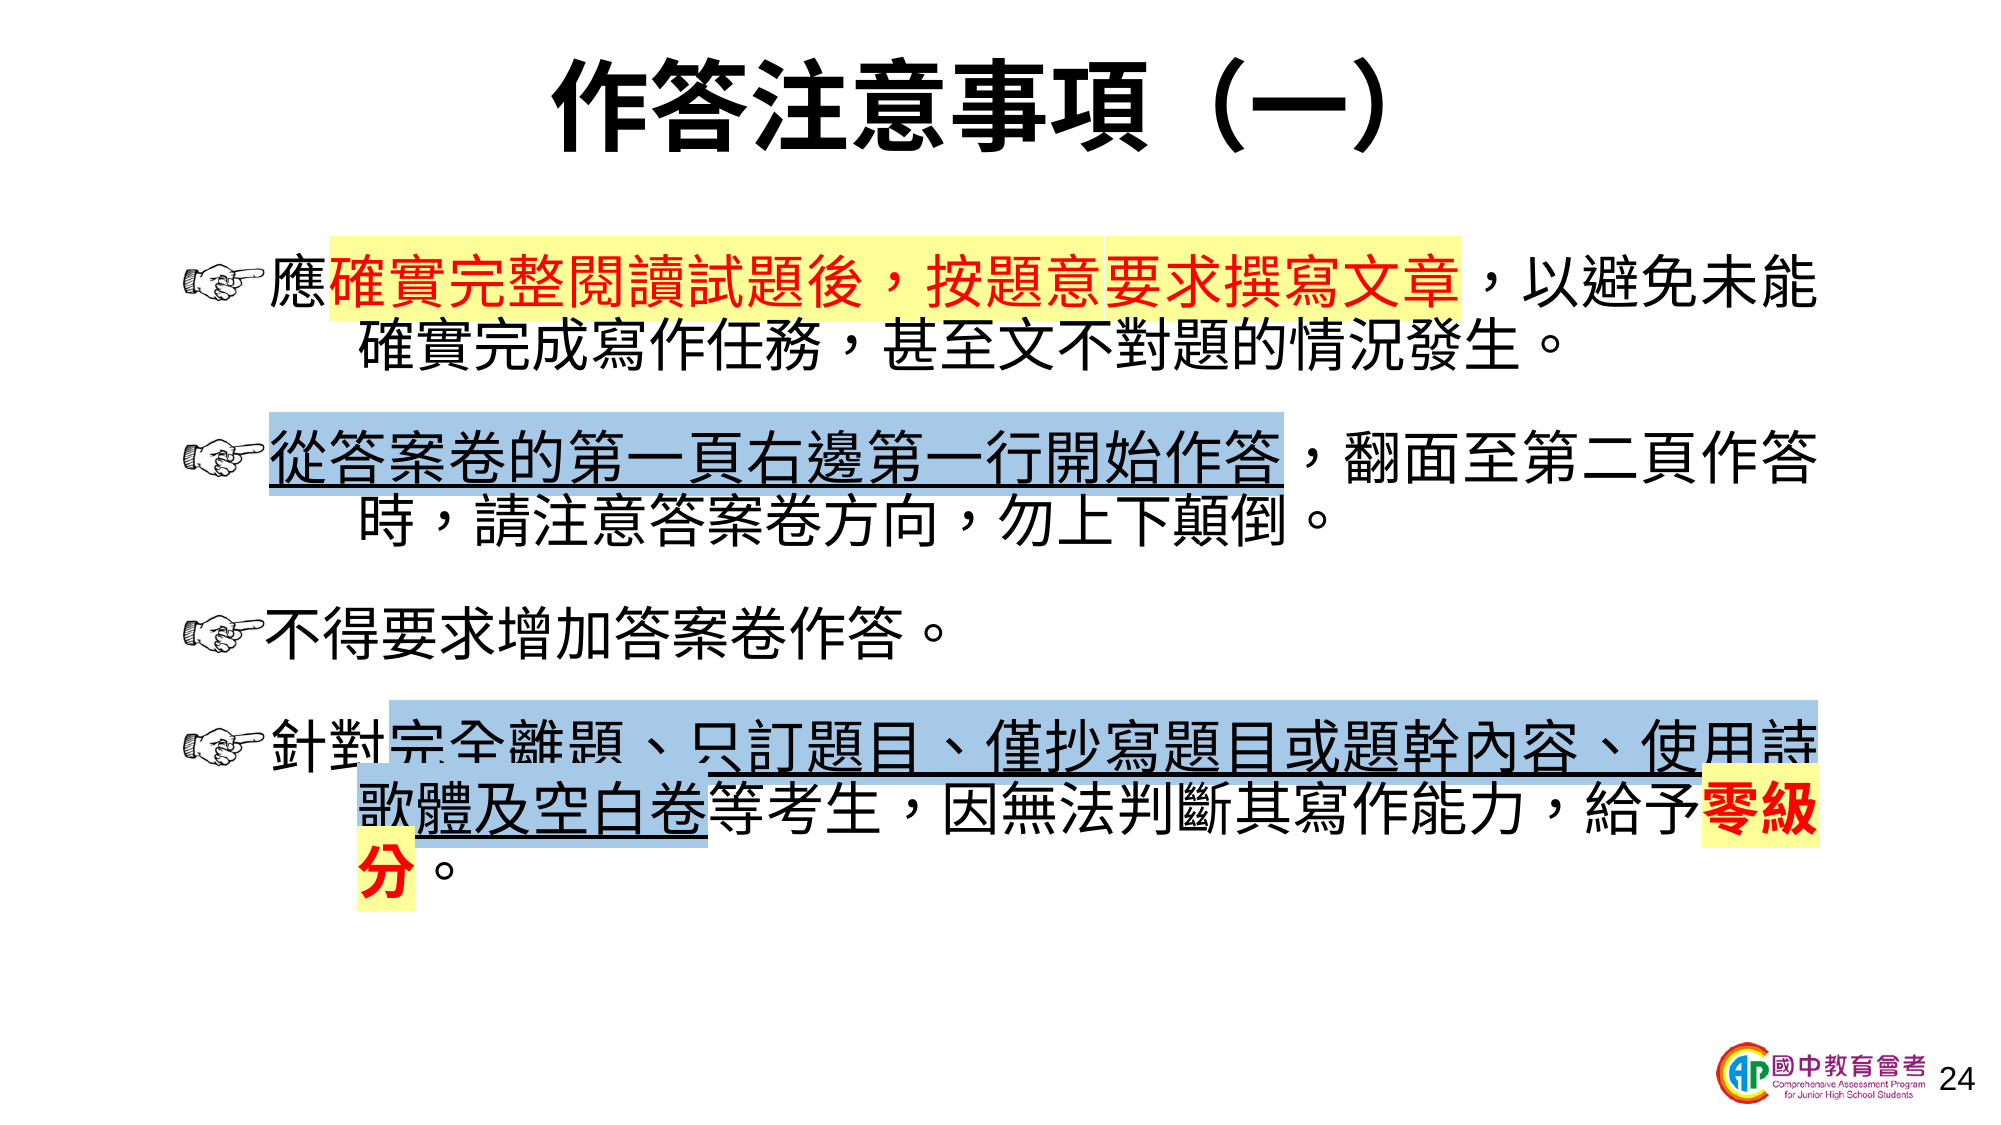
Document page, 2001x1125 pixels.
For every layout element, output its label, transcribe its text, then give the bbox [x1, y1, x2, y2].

title 作答注意事項（一） [137, 2, 1863, 220]
list 應確實完整閱讀試題後，按題意要求撰寫文章，以避免未能確實完成寫作任務，甚至文不對題的情況發生。 從答案卷的第一頁右邊第一行開始作答，翻面至第二頁作答時，請注意答案卷方向，勿上下顛倒。 不得要求增加答案卷作答。 針對完全離題、只訂題目、僅抄寫題目或題幹內容、使用詩歌體及空白卷等考生，因無法判斷其寫作能力，給予零級分。 [166, 246, 1834, 1055]
text_box 24 [1923, 1047, 2000, 1108]
